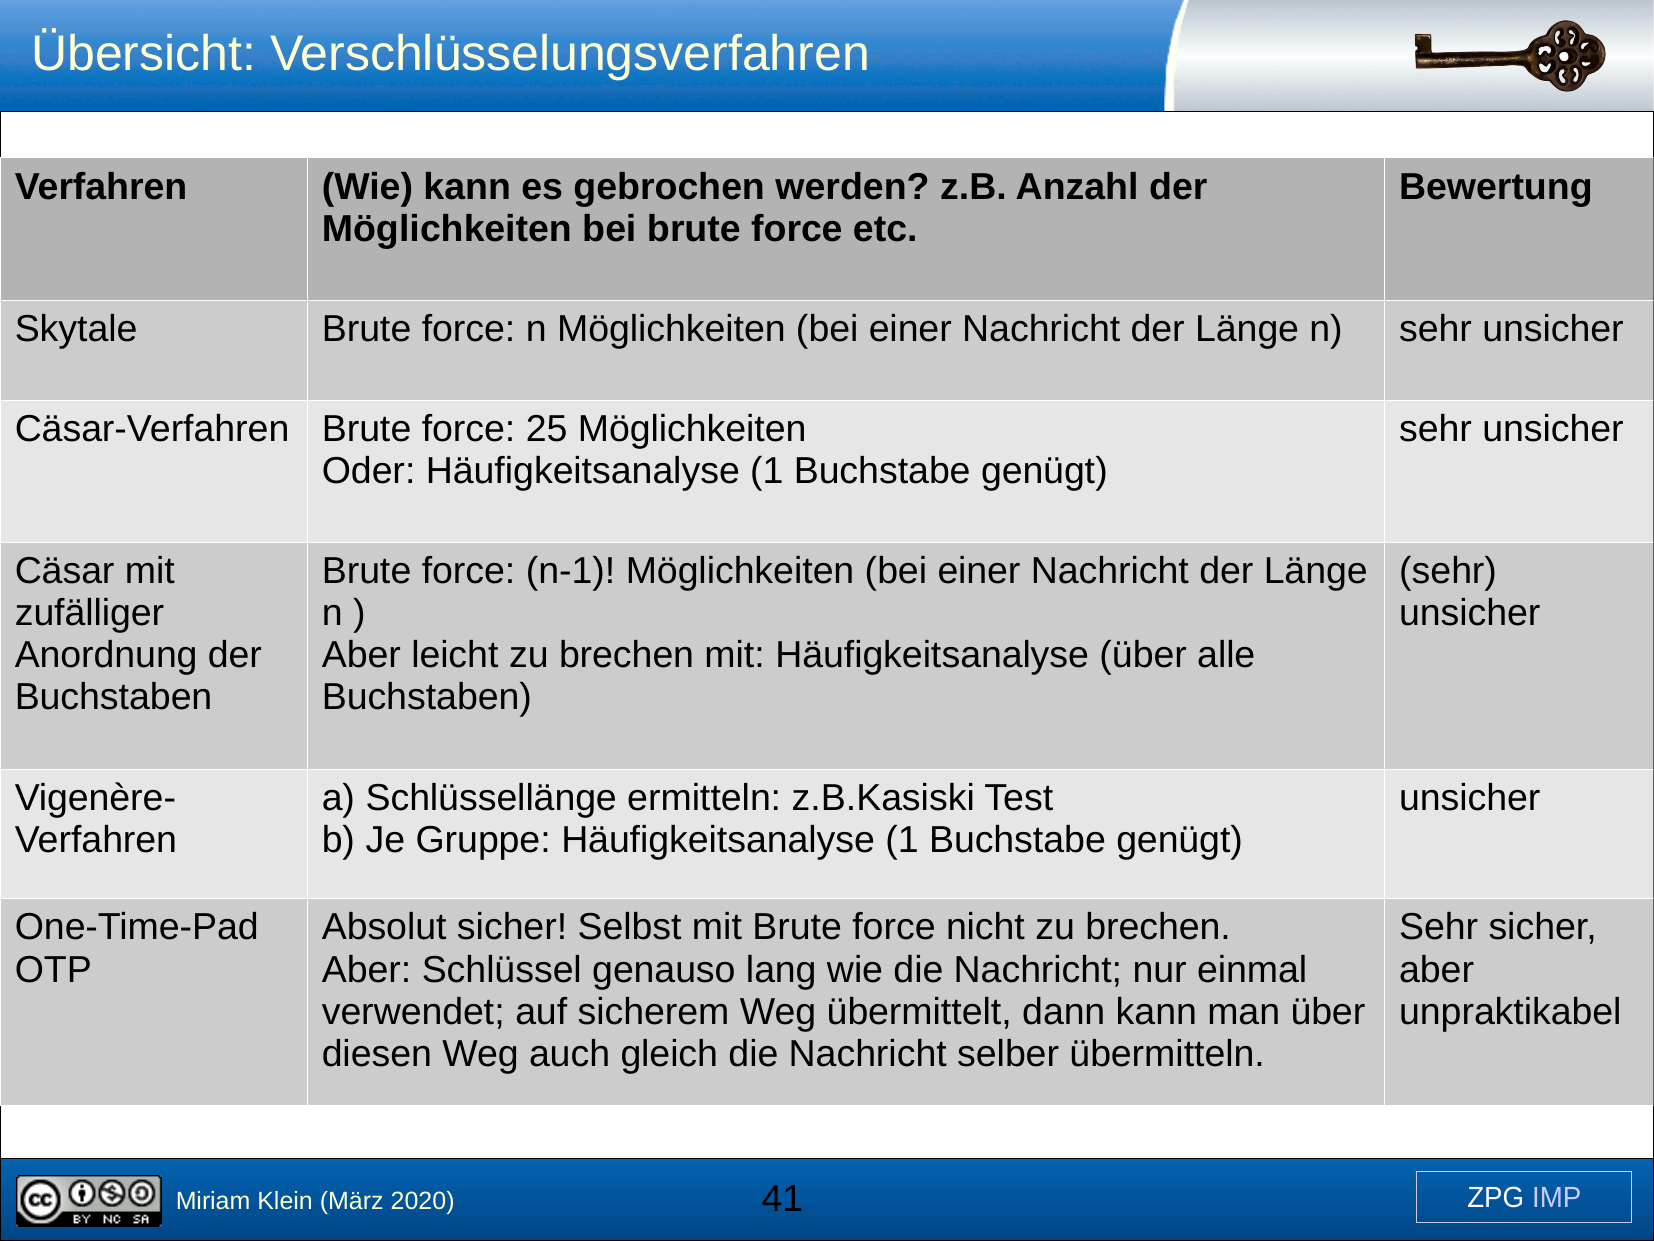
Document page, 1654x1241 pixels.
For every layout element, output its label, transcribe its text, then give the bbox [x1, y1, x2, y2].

table_cell sehr unsicher [1385, 301, 1653, 400]
table_cell sehr unsicher [1385, 401, 1653, 542]
table_cell Cäsar-Verfahren [1, 401, 307, 542]
table_header (Wie) kann es gebrochen werden? z.B. Anzahl der Möglichkeiten bei brute force etc. [308, 158, 1384, 300]
table_cell Absolut sicher! Selbst mit Brute force nicht zu brechen. Aber: Schlüssel genauso lang wie die Nachricht; nur einmal verwendet; auf sicherem Weg übermittelt, dann kann man über diesen Weg auch gleich die Nachricht selber übermitteln. [308, 899, 1384, 1105]
table_cell Sehr sicher, aber unpraktikabel [1385, 899, 1653, 1105]
table_header Bewertung [1385, 158, 1653, 300]
table_cell Cäsar mit zufälliger Anordnung der Buchstaben [1, 543, 307, 769]
title Übersicht: Verschlüsselungsverfahren [31, 18, 1151, 89]
table_cell One-Time-Pad OTP [1, 899, 307, 1105]
table_header Verfahren [1, 158, 307, 300]
table_cell Brute force: 25 Möglichkeiten Oder: Häufigkeitsanalyse (1 Buchstabe genügt) [308, 401, 1384, 542]
table_cell unsicher [1385, 770, 1653, 898]
table_cell Brute force: (n-1)! Möglichkeiten (bei einer Nachricht der Länge n ) Aber leicht zu brechen mit: Häufigkeitsanalyse (über alle Buchstaben) [308, 543, 1384, 769]
table_cell Brute force: n Möglichkeiten (bei einer Nachricht der Länge n) [308, 301, 1384, 400]
table_cell a) Schlüssellänge ermitteln: z.B.Kasiski Test b) Je Gruppe: Häufigkeitsanalyse (1 Buchstabe genügt) [308, 770, 1384, 898]
picture [16, 1175, 162, 1227]
table_cell Skytale [1, 301, 307, 400]
picture [0, 0, 1654, 111]
table_cell Vigenère-Verfahren [1, 770, 307, 898]
table_cell (sehr) unsicher [1385, 543, 1653, 769]
